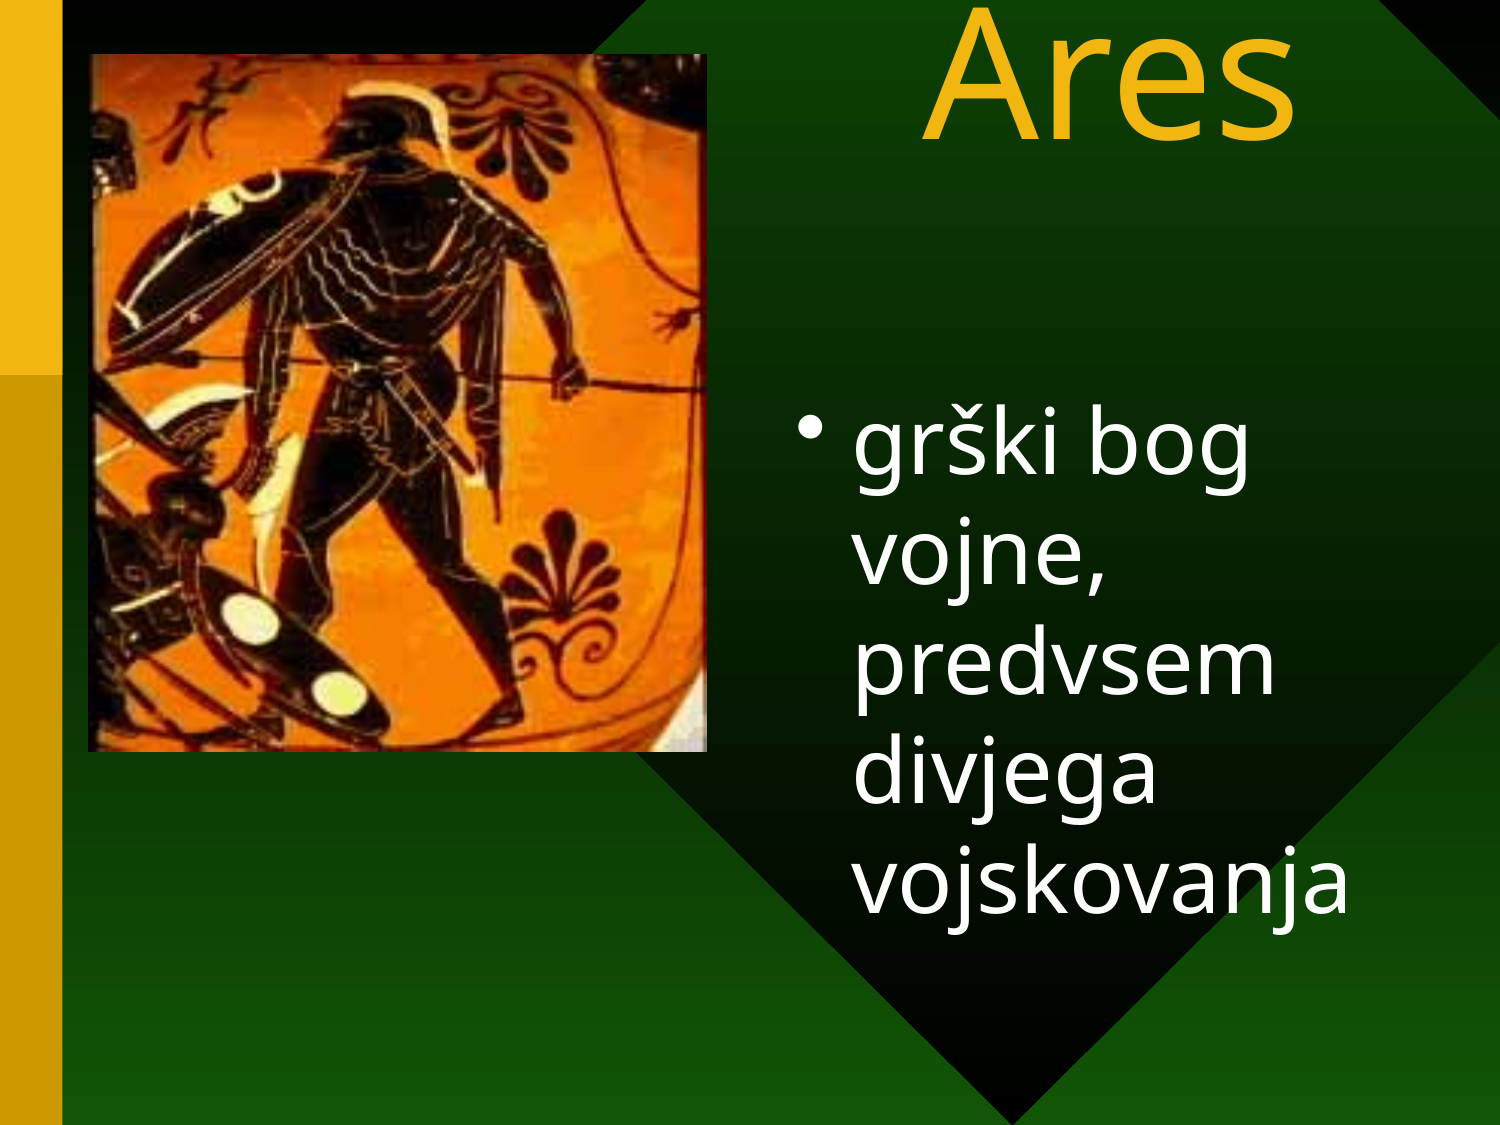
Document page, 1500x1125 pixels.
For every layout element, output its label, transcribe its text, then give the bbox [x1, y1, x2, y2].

picture [88, 54, 707, 752]
title Ares [707, 99, 1388, 288]
list grški bog vojne, predvsem divjega vojskovanja [779, 375, 1388, 975]
